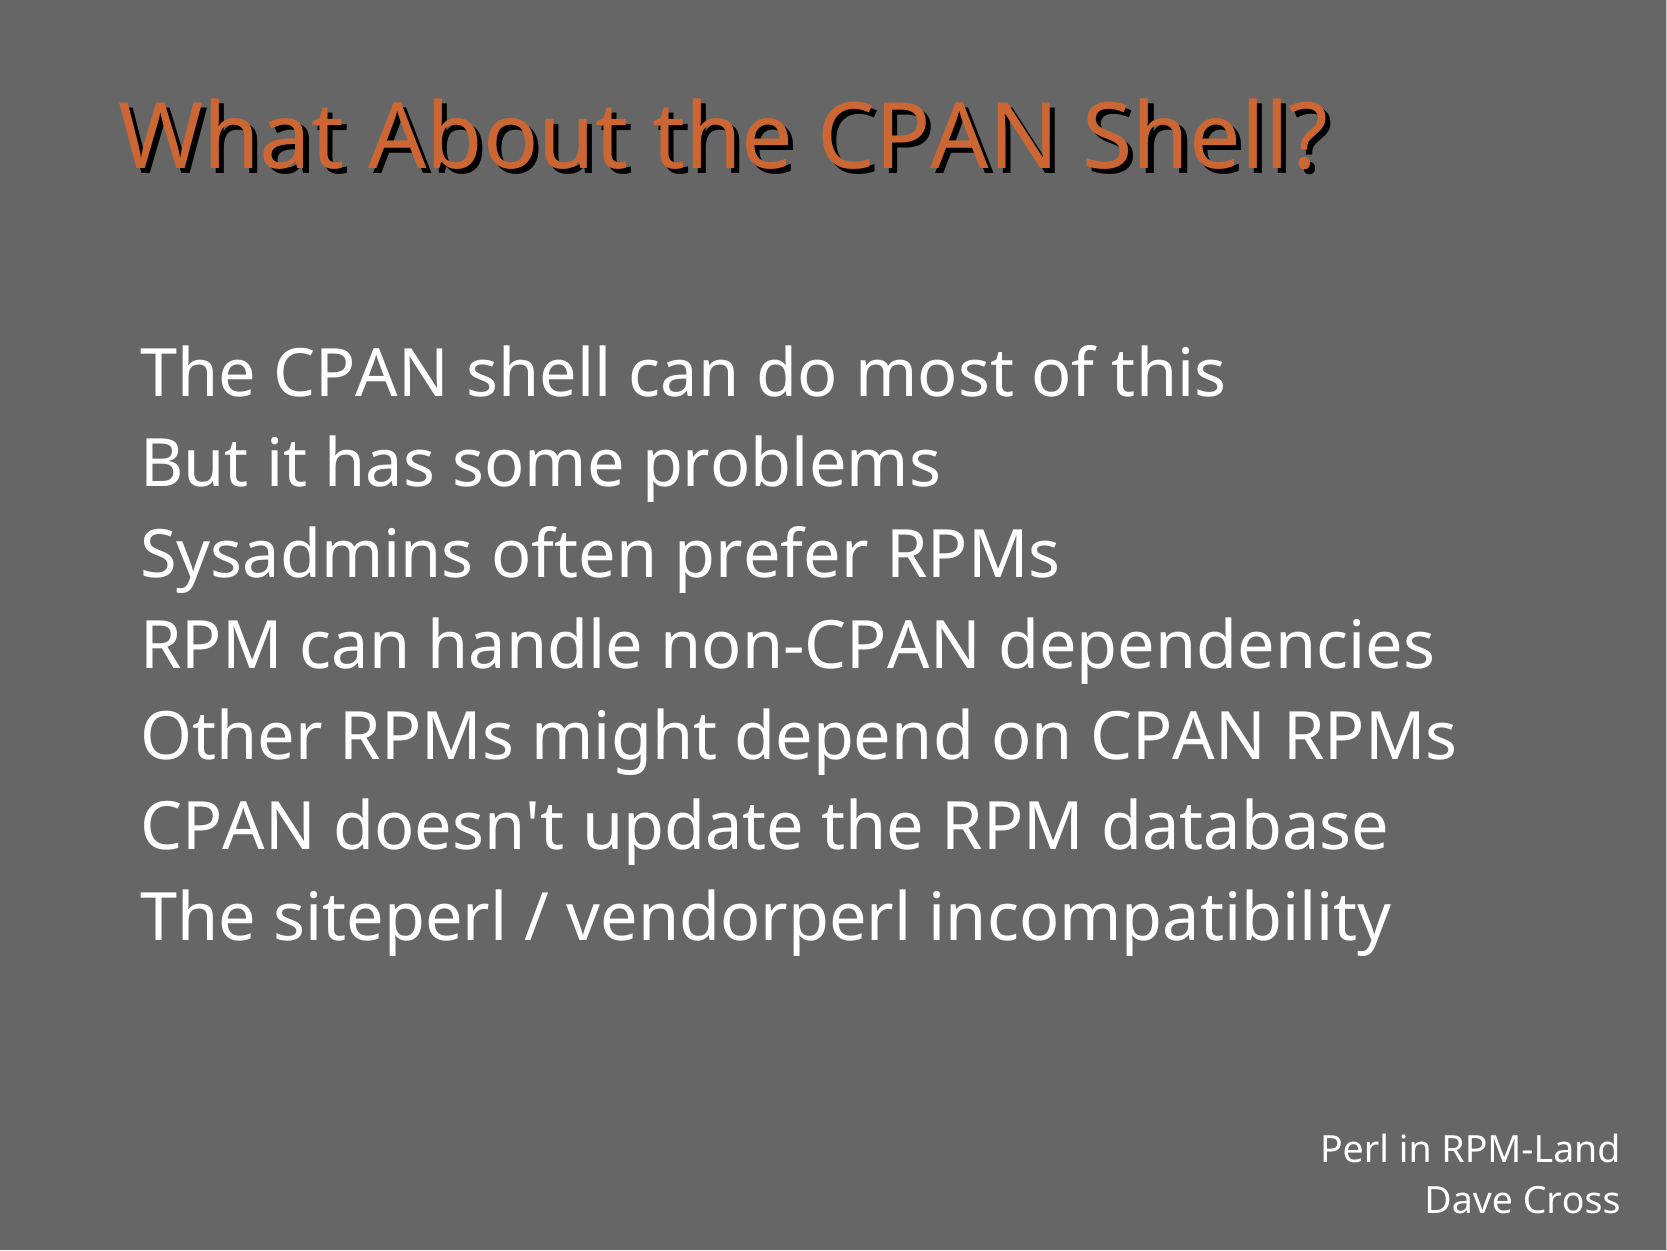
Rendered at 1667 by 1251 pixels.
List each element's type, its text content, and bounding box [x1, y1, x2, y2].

list The CPAN shell can do most of this But it has some problems Sysadmins often prefer RPMs RPM can handle non-CPAN dependencies Other RPMs might depend on CPAN RPMs CPAN doesn't update the RPM database The siteperl / vendorperl incompatibility [122, 324, 1546, 1123]
title What About the CPAN Shell? [118, 59, 1542, 207]
